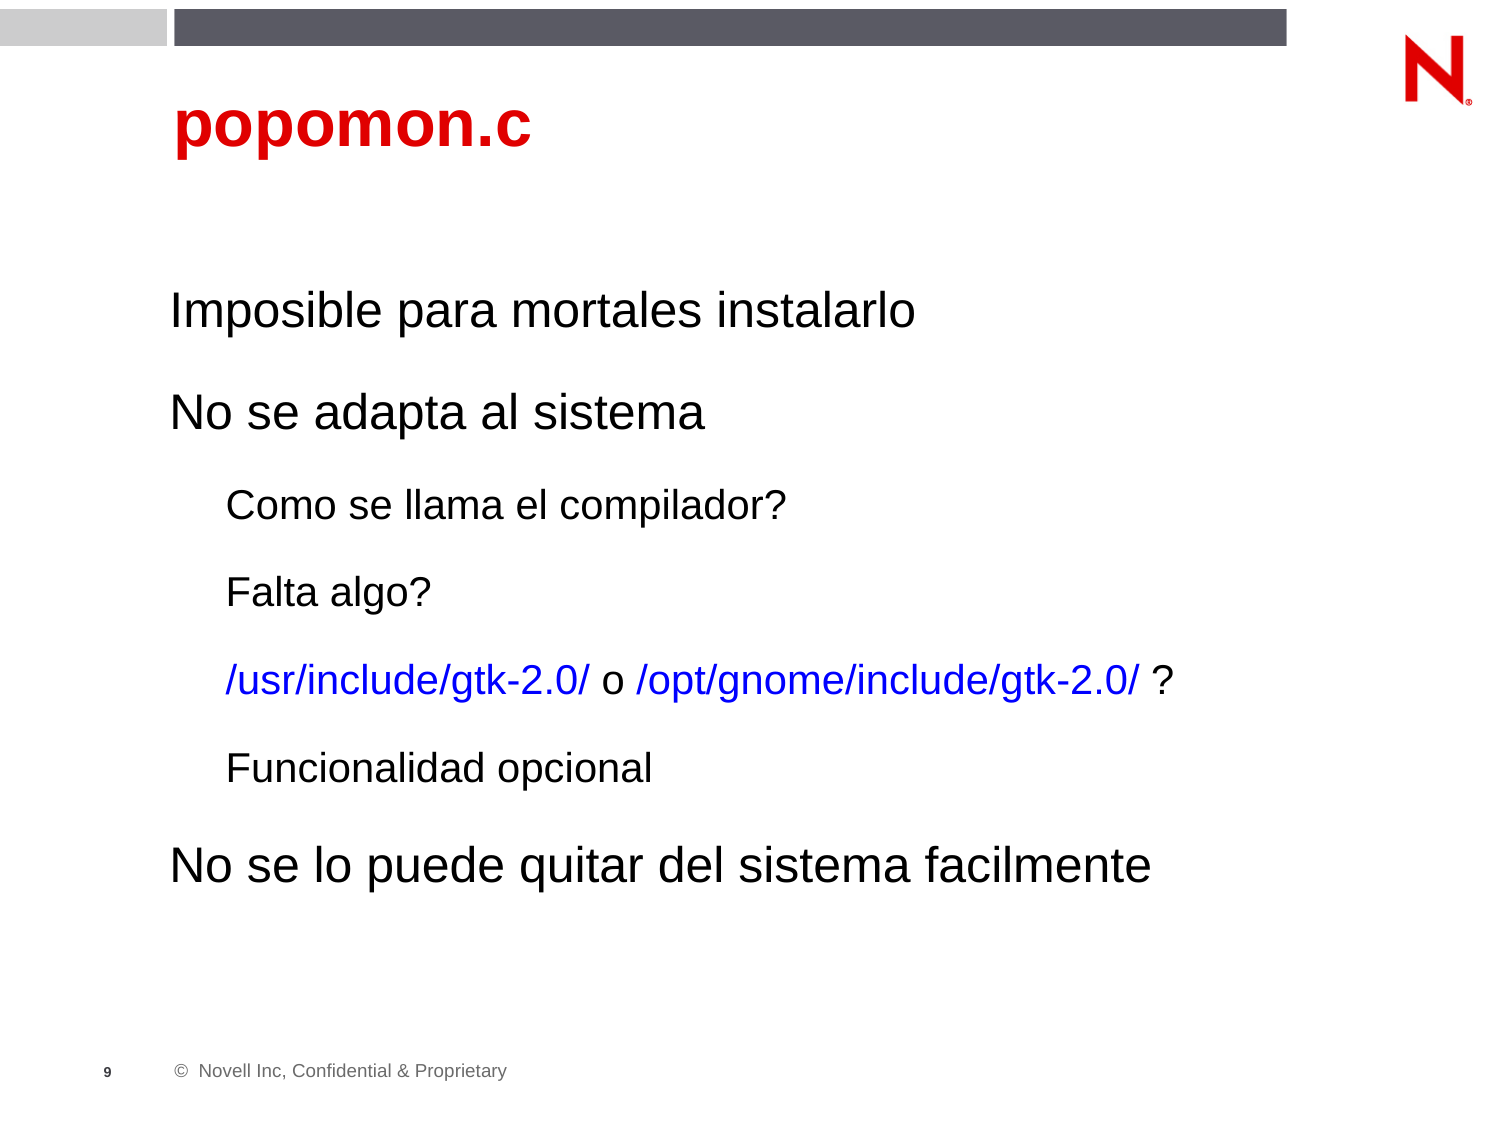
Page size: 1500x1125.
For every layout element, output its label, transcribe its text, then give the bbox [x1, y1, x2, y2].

title popomon.c [173, 41, 1395, 205]
picture [1403, 32, 1473, 107]
list Imposible para mortales instalarlo No se adapta al sistema Como se llama el compilador? Falta algo? /usr/include/gtk-2.0/ o /opt/gnome/include/gtk-2.0/ ? Funcionalidad opcional No se lo puede quitar del sistema facilmente [169, 254, 1410, 986]
